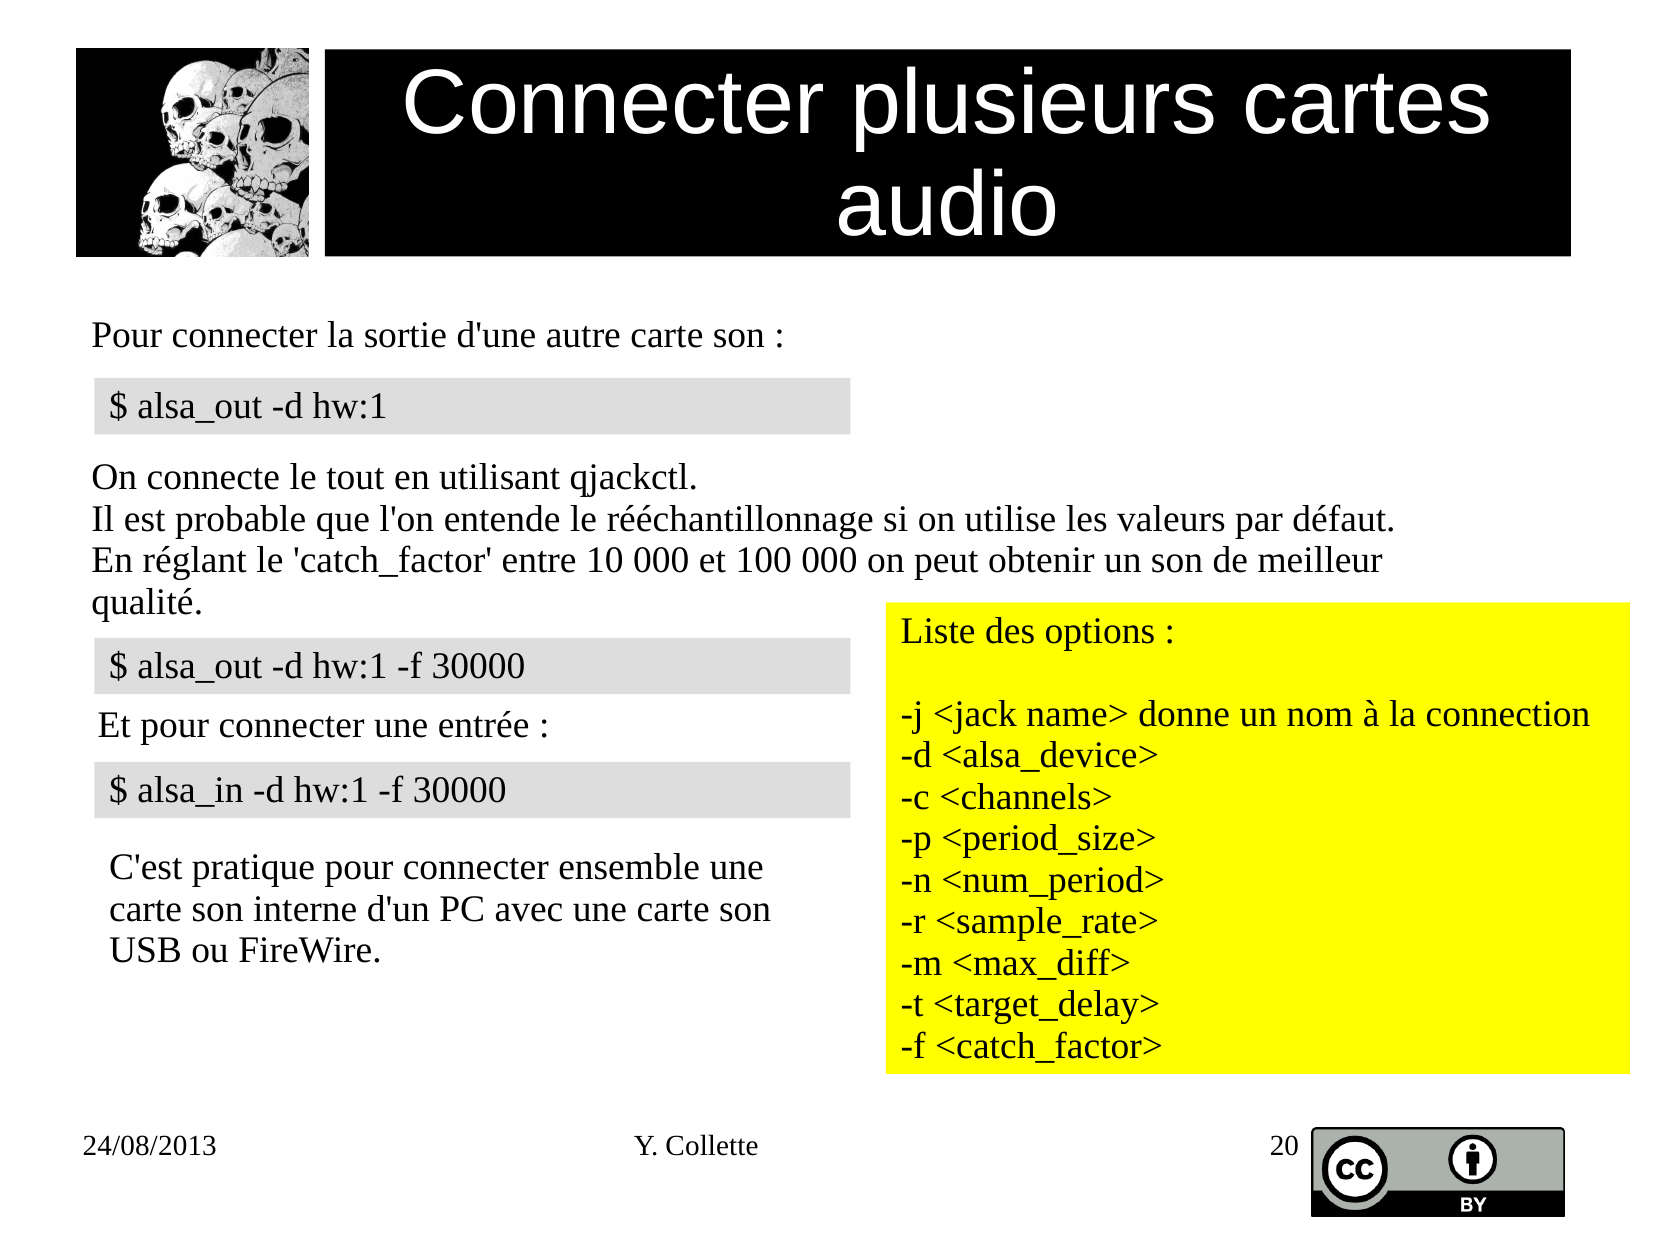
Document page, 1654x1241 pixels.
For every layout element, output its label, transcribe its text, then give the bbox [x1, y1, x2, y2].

text_box Pour connecter la sortie d'une autre carte son : [76, 307, 821, 364]
picture [76, 48, 309, 257]
text_box Et pour connecter une entrée : [82, 696, 827, 754]
text_box On connecte le tout en utilisant qjackctl. Il est probable que l'on entende le rééchantillonnage si on utilise les valeurs par défaut. En réglant le 'catch_factor' entre 10 000 et 100 000 on peut obtenir un son de meilleur qualité. [76, 448, 1495, 630]
text_box $ alsa_out -d hw:1 -f 30000 [94, 637, 851, 695]
text_box $ alsa_out -d hw:1 [94, 377, 851, 435]
text_box $ alsa_in -d hw:1 -f 30000 [94, 761, 851, 819]
text_box Liste des options : -j <jack name> donne un nom à la connection -d <alsa_device> -c <channels> -p <period_size> -n <num_period> -r <sample_rate> -m <max_diff> -t <target_delay> -f <catch_factor> [885, 602, 1630, 1074]
text_box C'est pratique pour connecter ensemble une carte son interne d'un PC avec une carte son USB ou FireWire. [94, 838, 851, 978]
title Connecter plusieurs cartes audio [324, 49, 1571, 257]
picture [1311, 1127, 1565, 1217]
